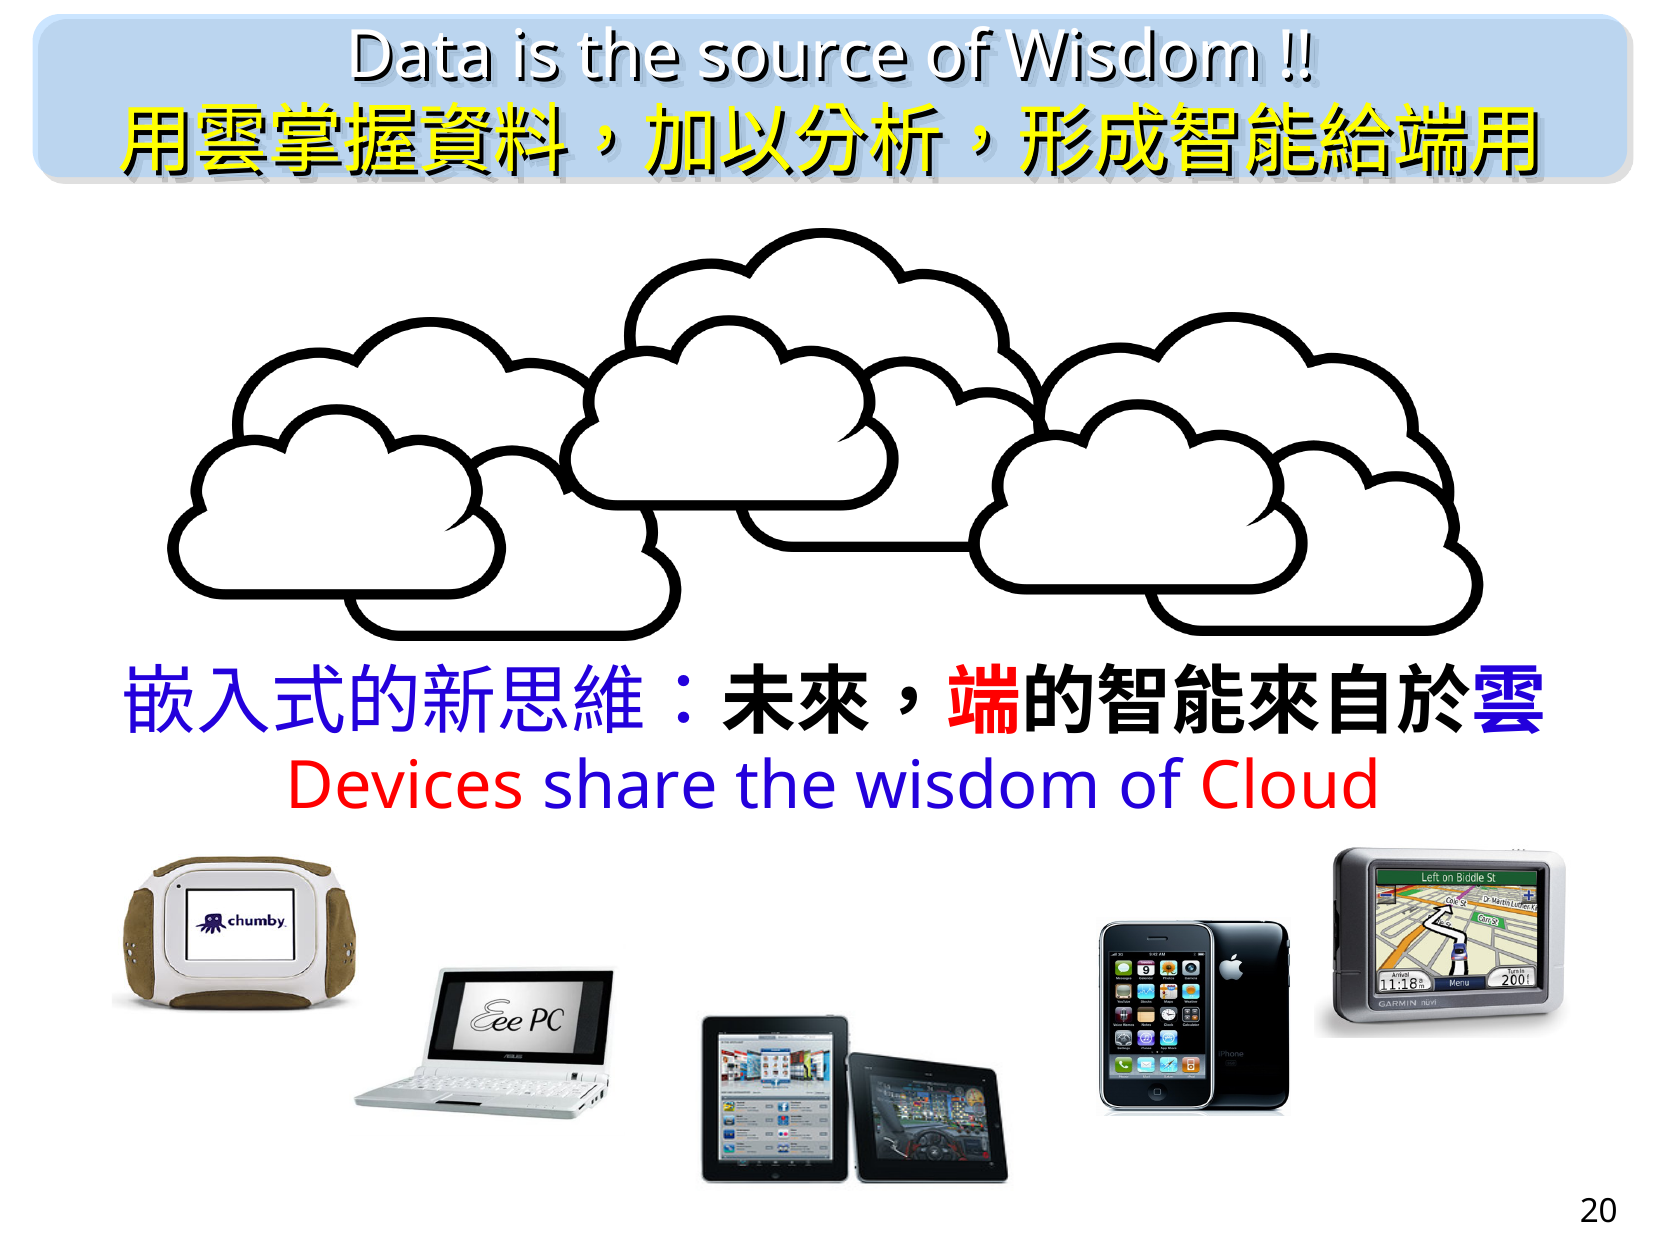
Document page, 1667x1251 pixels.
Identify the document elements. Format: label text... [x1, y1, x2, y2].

picture [143, 212, 1506, 644]
picture [685, 1001, 1025, 1201]
picture [111, 858, 626, 1136]
text_box Data is the source of Wisdom !! 用雲掌握資料，加以分析，形成智能給端用 [32, 14, 1628, 178]
text_box 嵌入式的新思維：未來，端的智能來自於雲 Devices share the wisdom of Cloud [64, 644, 1603, 858]
picture [1314, 858, 1575, 1038]
picture [1096, 917, 1291, 1116]
